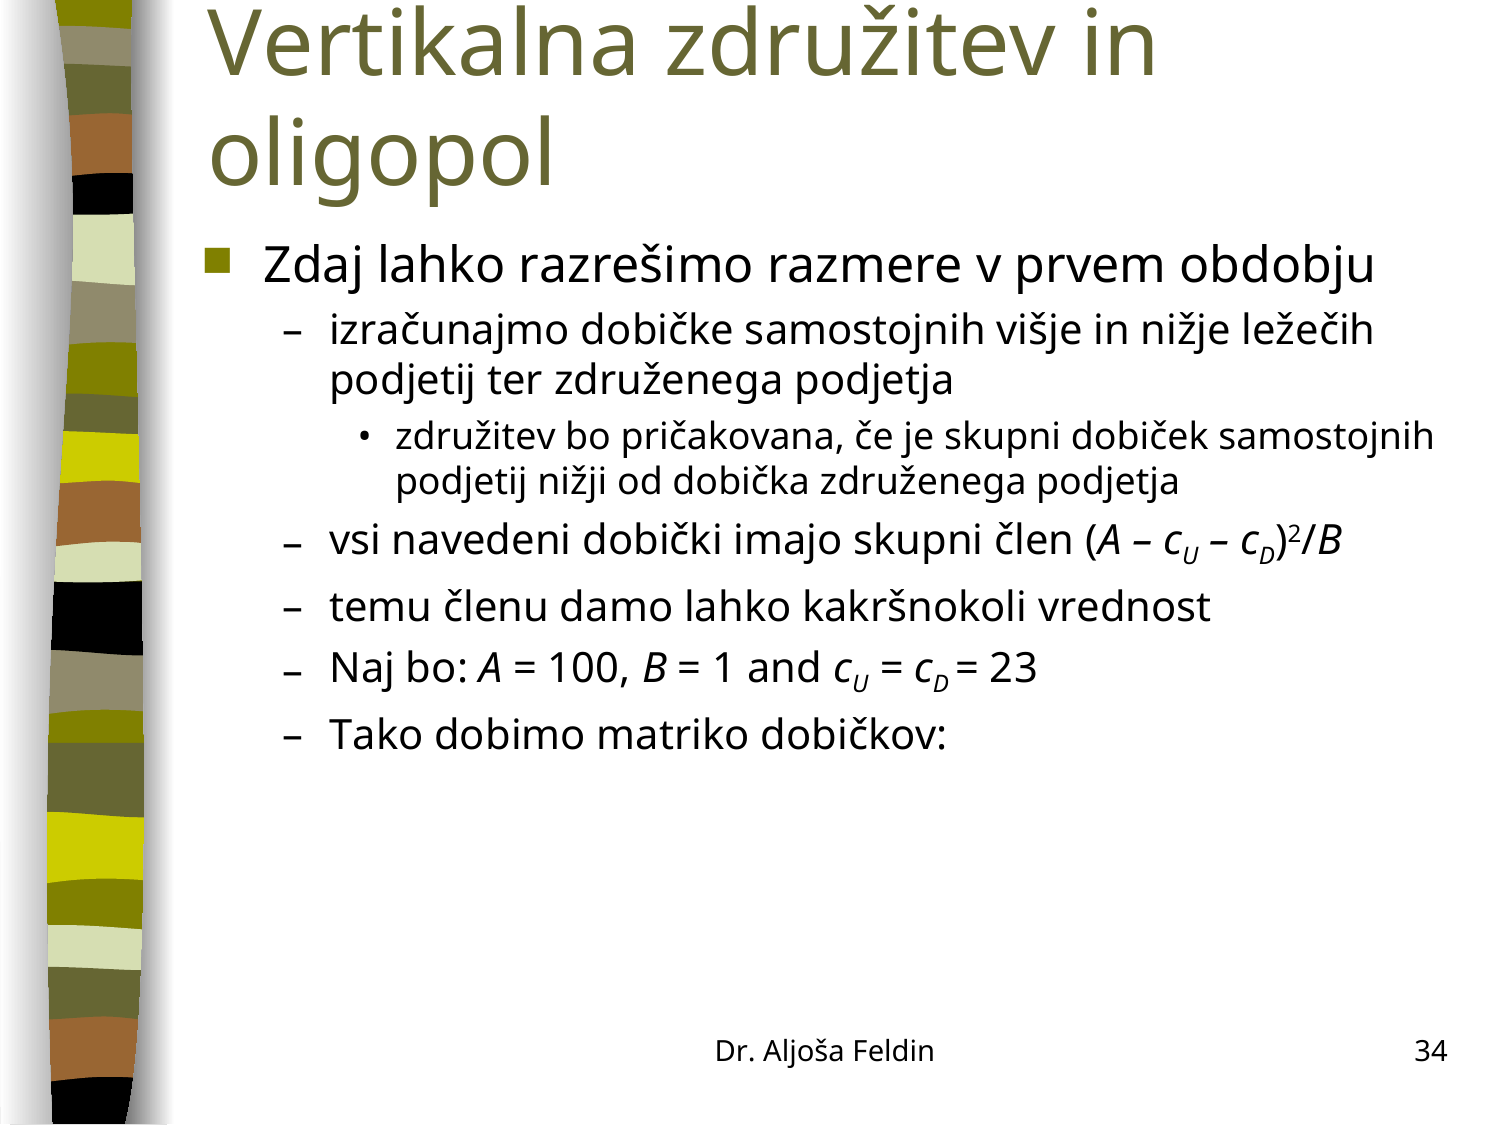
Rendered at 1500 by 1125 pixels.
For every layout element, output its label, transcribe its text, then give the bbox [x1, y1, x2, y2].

text_box <number> [1149, 1025, 1463, 1101]
list Zdaj lahko razrešimo razmere v prvem obdobju izračunajmo dobičke samostojnih višje in nižje ležečih podjetij ter združenega podjetja združitev bo pričakovana, če je skupni dobiček samostojnih podjetij nižji od dobička združenega podjetja vsi navedeni dobički imajo skupni člen (A – cU – cD)2/B temu členu damo lahko kakršnokoli vrednost Naj bo: A = 100, B = 1 and cU = cD = 23 Tako dobimo matriko dobičkov: [192, 224, 1468, 901]
text_box Dr. Aljoša Feldin [587, 1025, 1063, 1101]
title Vertikalna združitev in oligopol [192, 0, 1468, 188]
